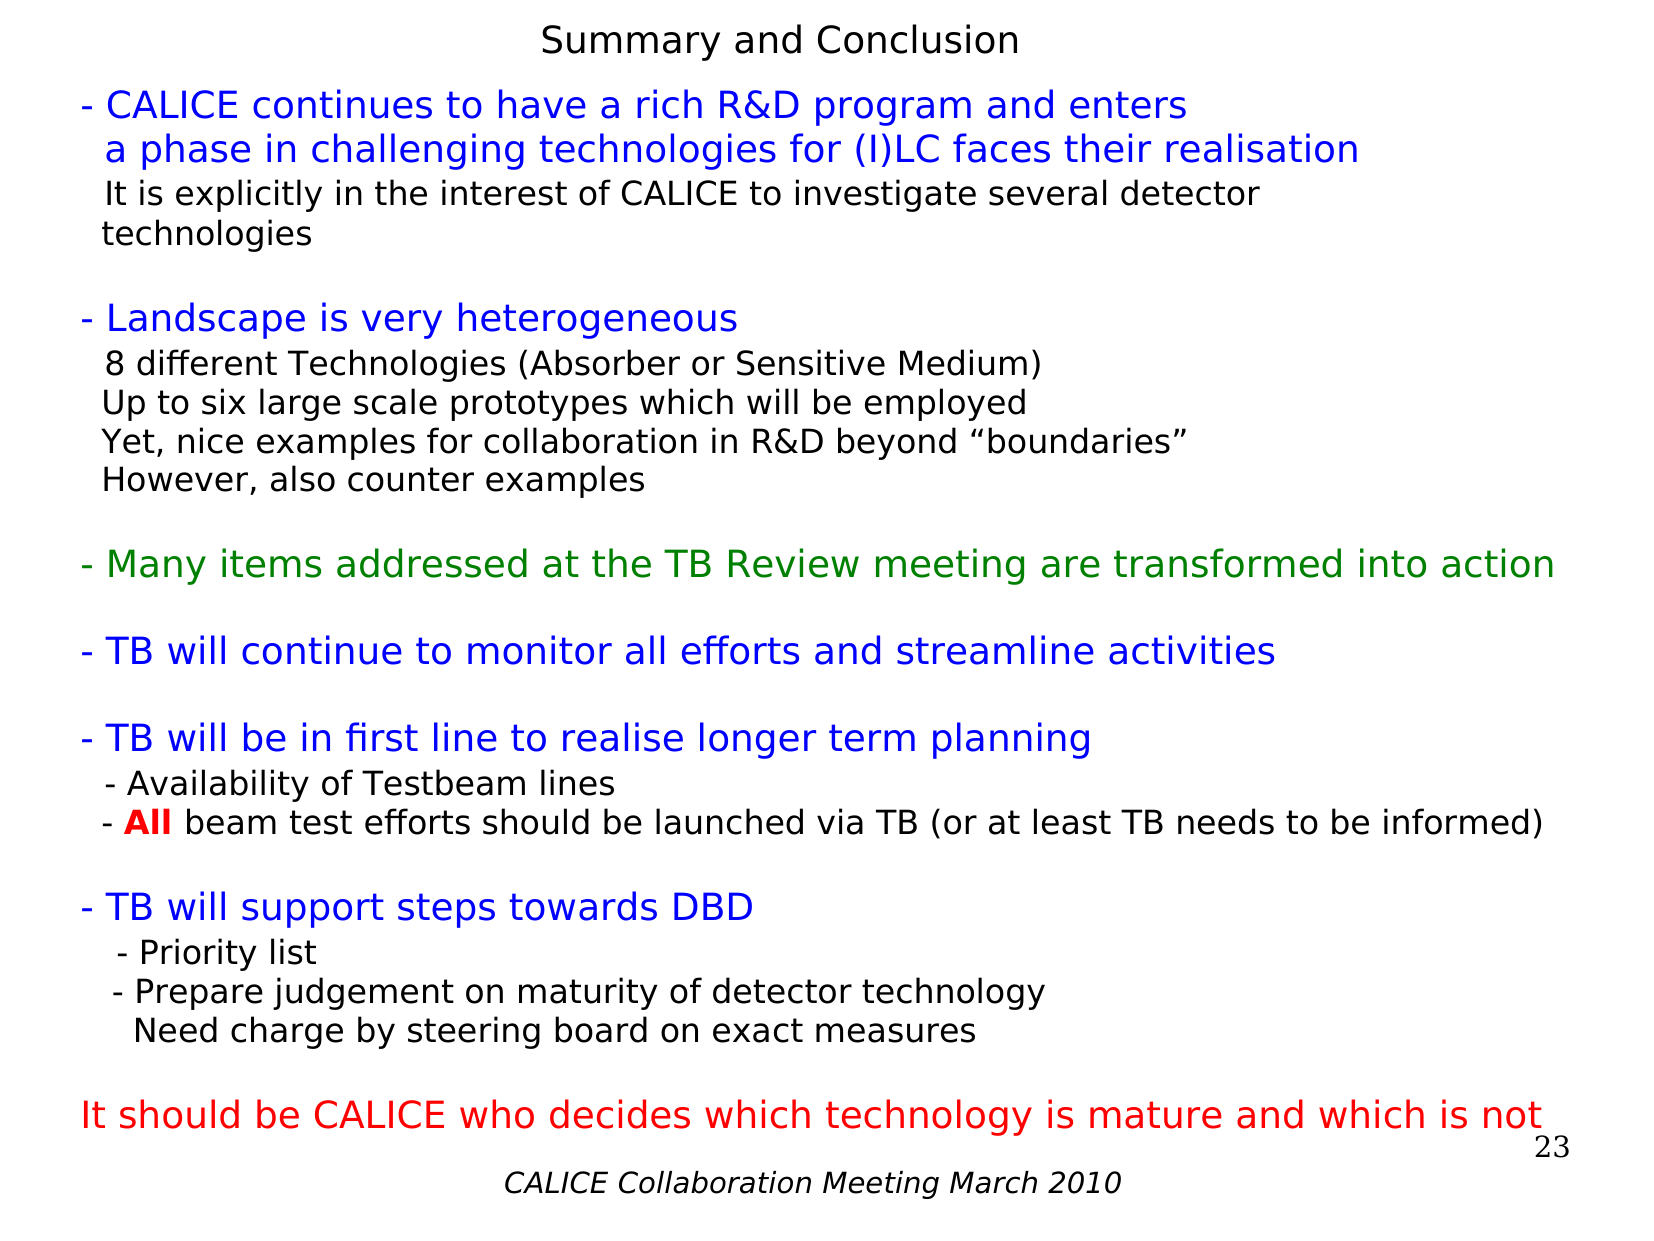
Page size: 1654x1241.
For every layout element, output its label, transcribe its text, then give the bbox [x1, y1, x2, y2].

text_box Summary and Conclusion [525, 11, 1025, 71]
text_box - CALICE continues to have a rich R&D program and enters a phase in challenging technologies for (I)LC faces their realisation It is explicitly in the interest of CALICE to investigate several detector technologies - Landscape is very heterogeneous 8 different Technologies (Absorber or Sensitive Medium) Up to six large scale prototypes which will be employed Yet, nice examples for collaboration in R&D beyond “boundaries” However, also counter examples - Many items addressed at the TB Review meeting are transformed into action - TB will continue to monitor all efforts and streamline activities - TB will be in first line to realise longer term planning - Availability of Testbeam lines - All beam test efforts should be launched via TB (or at least TB needs to be informed) - TB will support steps towards DBD - Priority list - Prepare judgement on maturity of detector technology Need charge by steering board on exact measures It should be CALICE who decides which technology is mature and which is not [65, 76, 1607, 1145]
